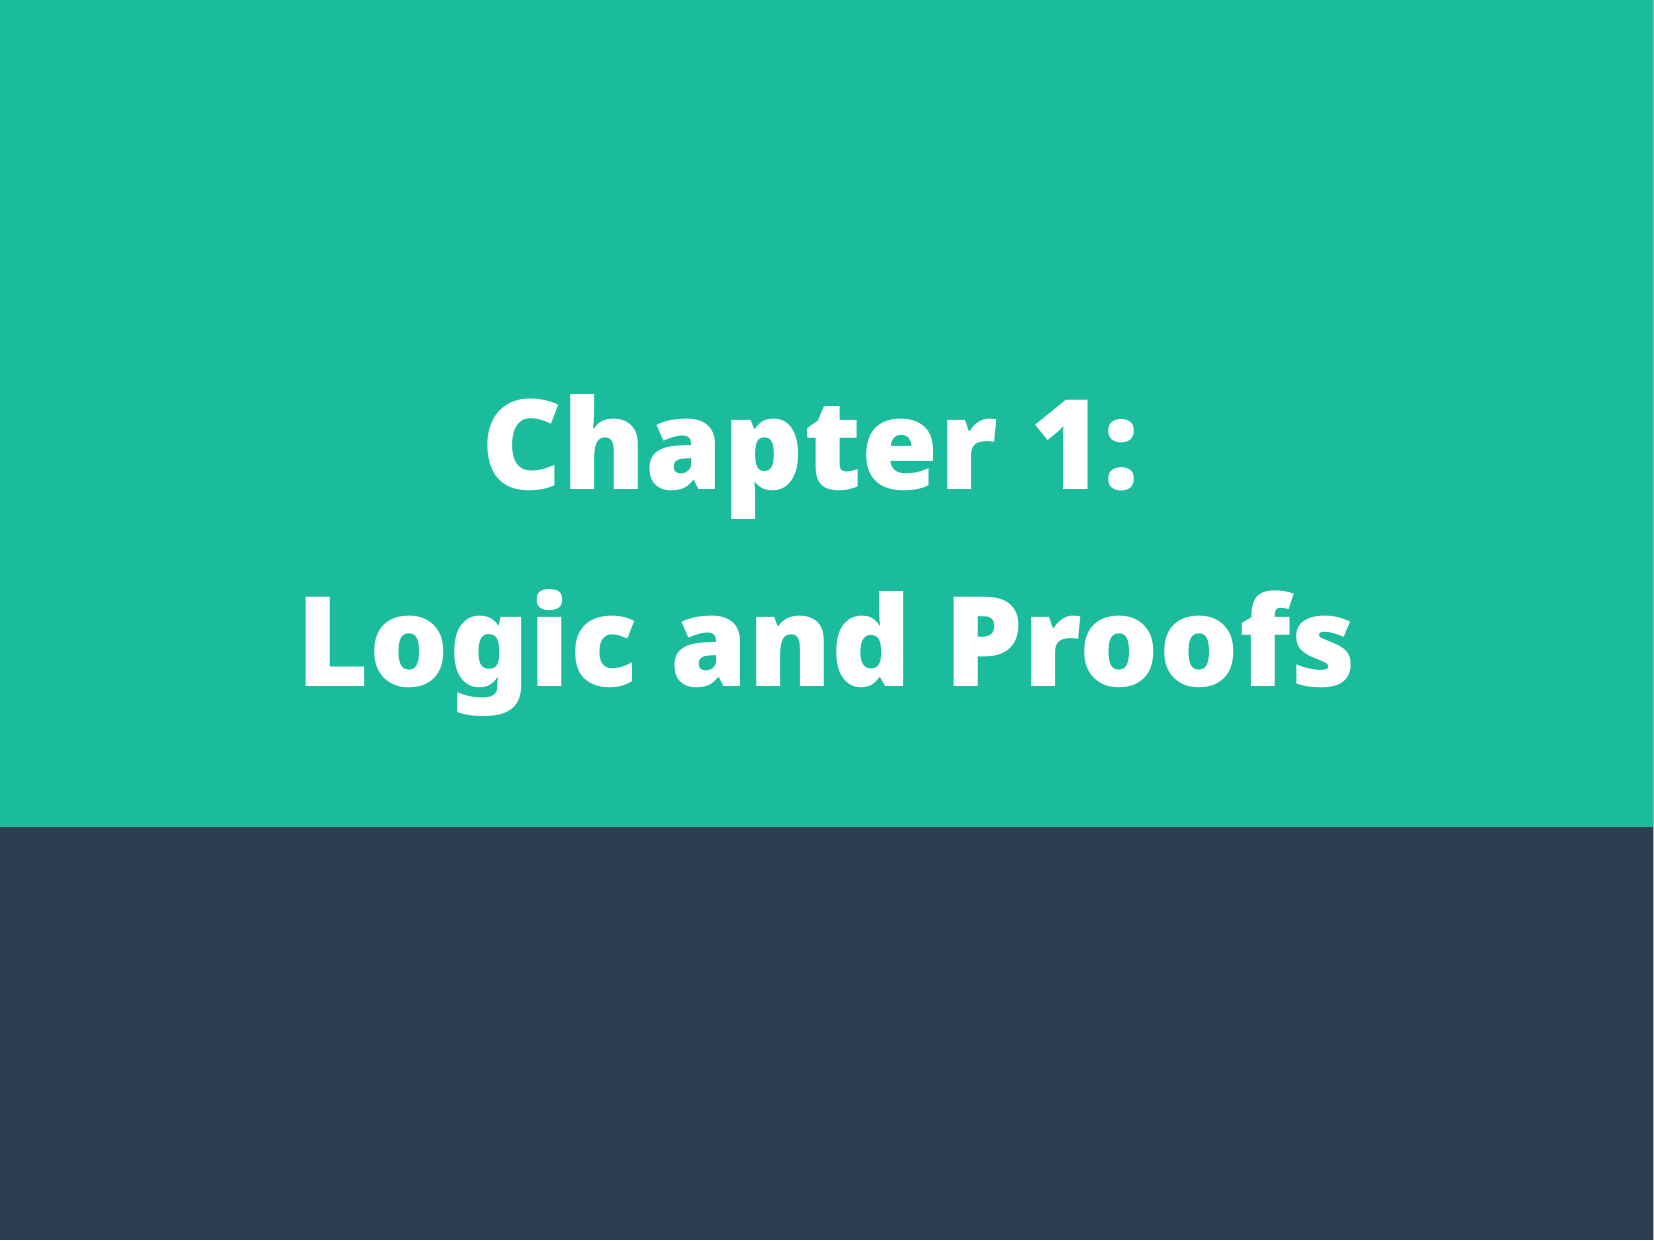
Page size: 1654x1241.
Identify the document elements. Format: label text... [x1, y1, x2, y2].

title Chapter 1: Logic and Proofs [59, 330, 1595, 701]
